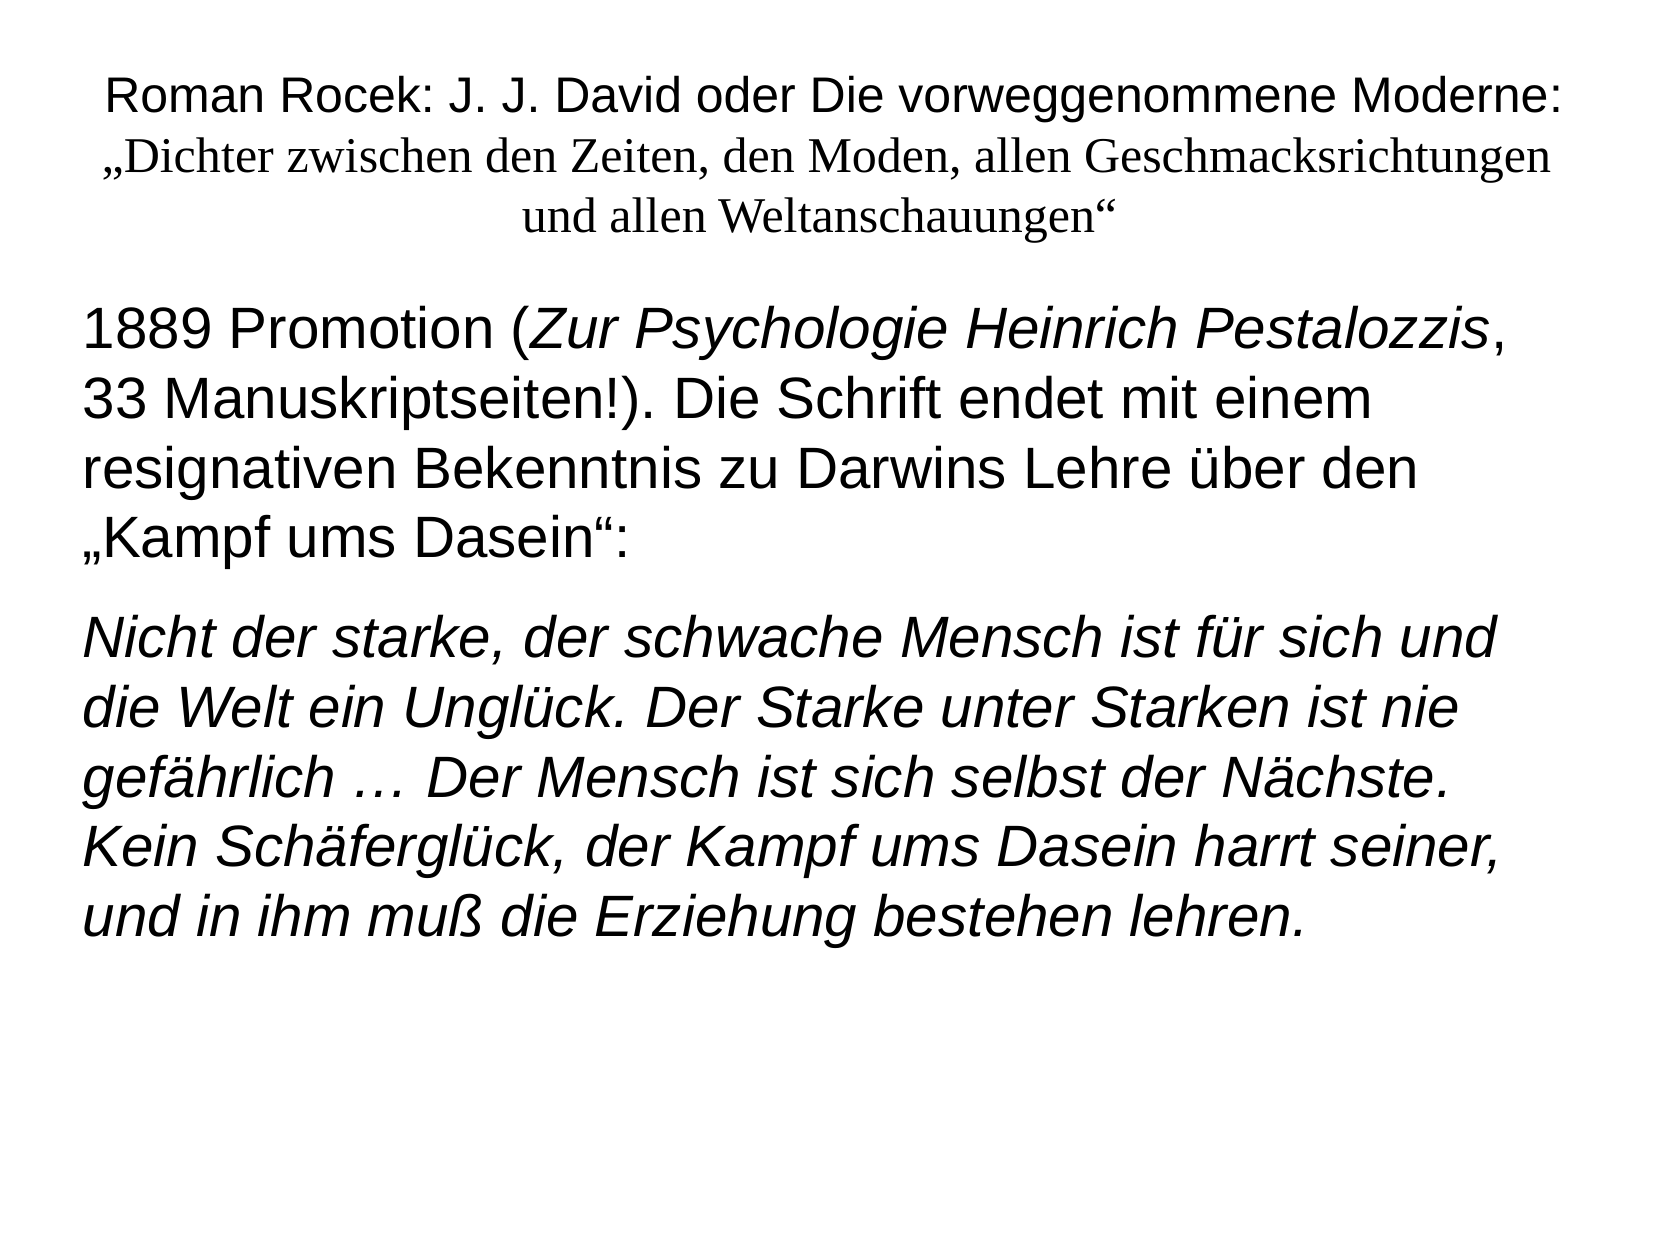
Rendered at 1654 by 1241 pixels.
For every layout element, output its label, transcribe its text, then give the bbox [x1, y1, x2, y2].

title Roman Rocek: J. J. David oder Die vorweggenommene Moderne: „Dichter zwischen den Zeiten, den Moden, allen Geschmacksrichtungen und allen Weltanschauungen“ [82, 49, 1571, 257]
list 1889 Promotion (Zur Psychologie Heinrich Pestalozzis, 33 Manuskriptseiten!). Die Schrift endet mit einem resignativen Bekenntnis zu Darwins Lehre über den „Kampf ums Dasein“: Nicht der starke, der schwache Mensch ist für sich und die Welt ein Unglück. Der Starke unter Starken ist nie gefährlich … Der Mensch ist sich selbst der Nächste. Kein Schäferglück, der Kampf ums Dasein harrt seiner, und in ihm muß die Erziehung bestehen lehren. [82, 290, 1571, 1010]
